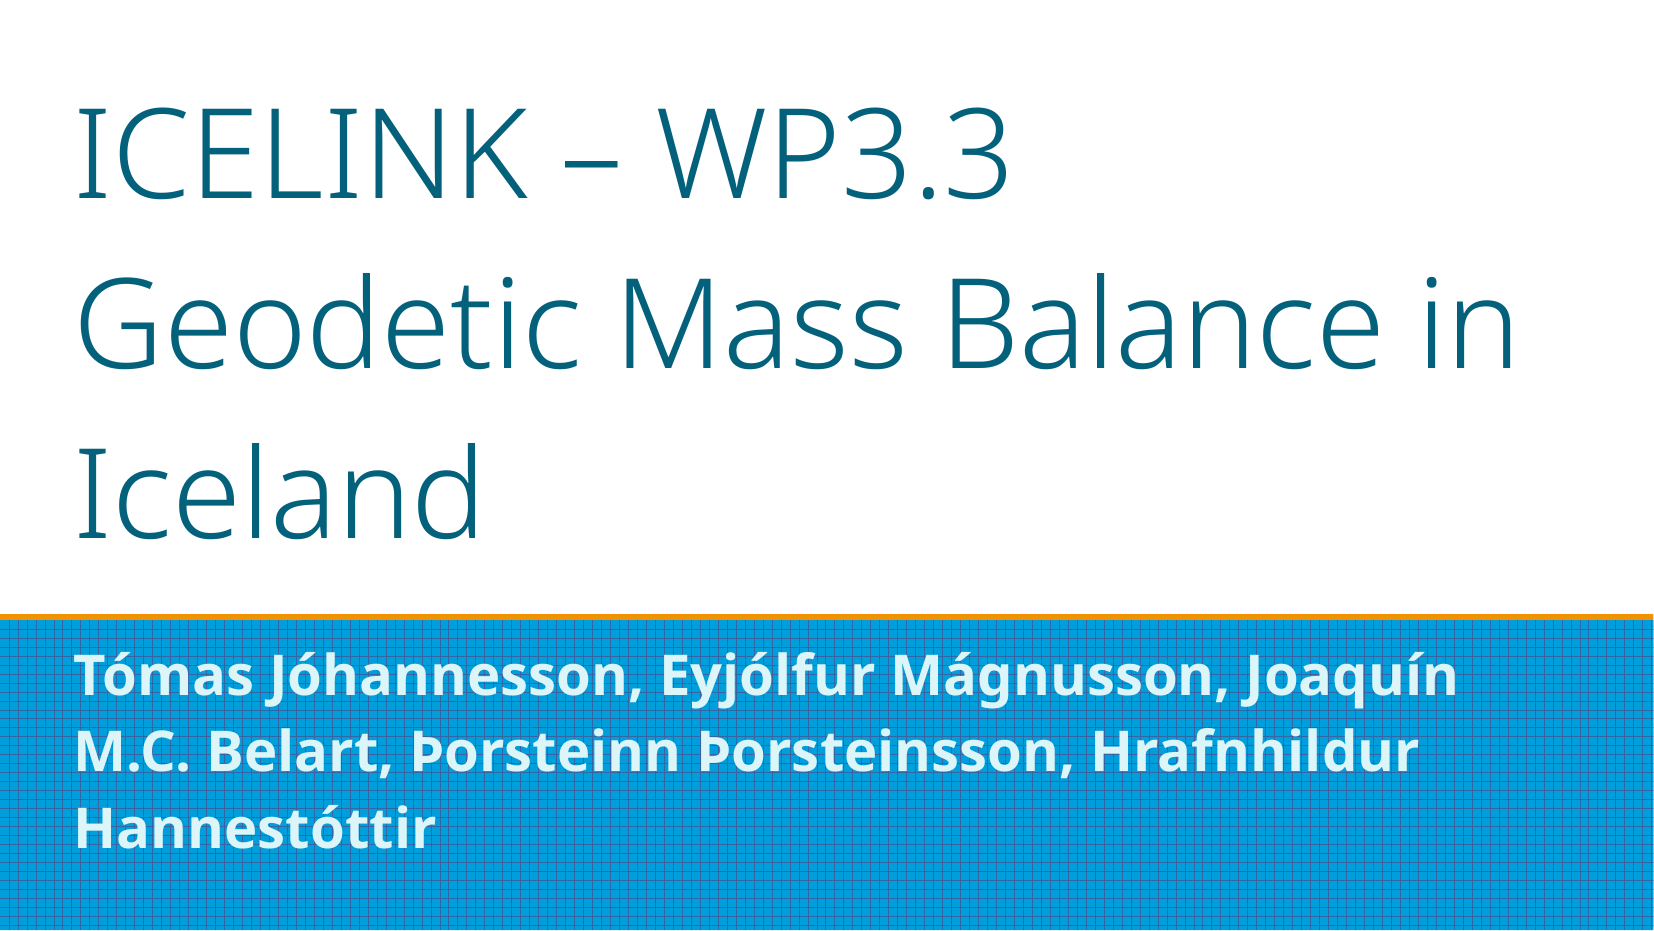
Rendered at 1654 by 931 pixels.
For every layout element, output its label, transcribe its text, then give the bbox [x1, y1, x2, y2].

subtitle Tómas Jóhannesson, Eyjólfur Mágnusson, Joaquín M.C. Belart, Þorsteinn Þorsteinsson, Hrafnhildur Hannestóttir [73, 634, 1551, 832]
title ICELINK – WP3.3 Geodetic Mass Balance in Iceland [73, 44, 1551, 576]
